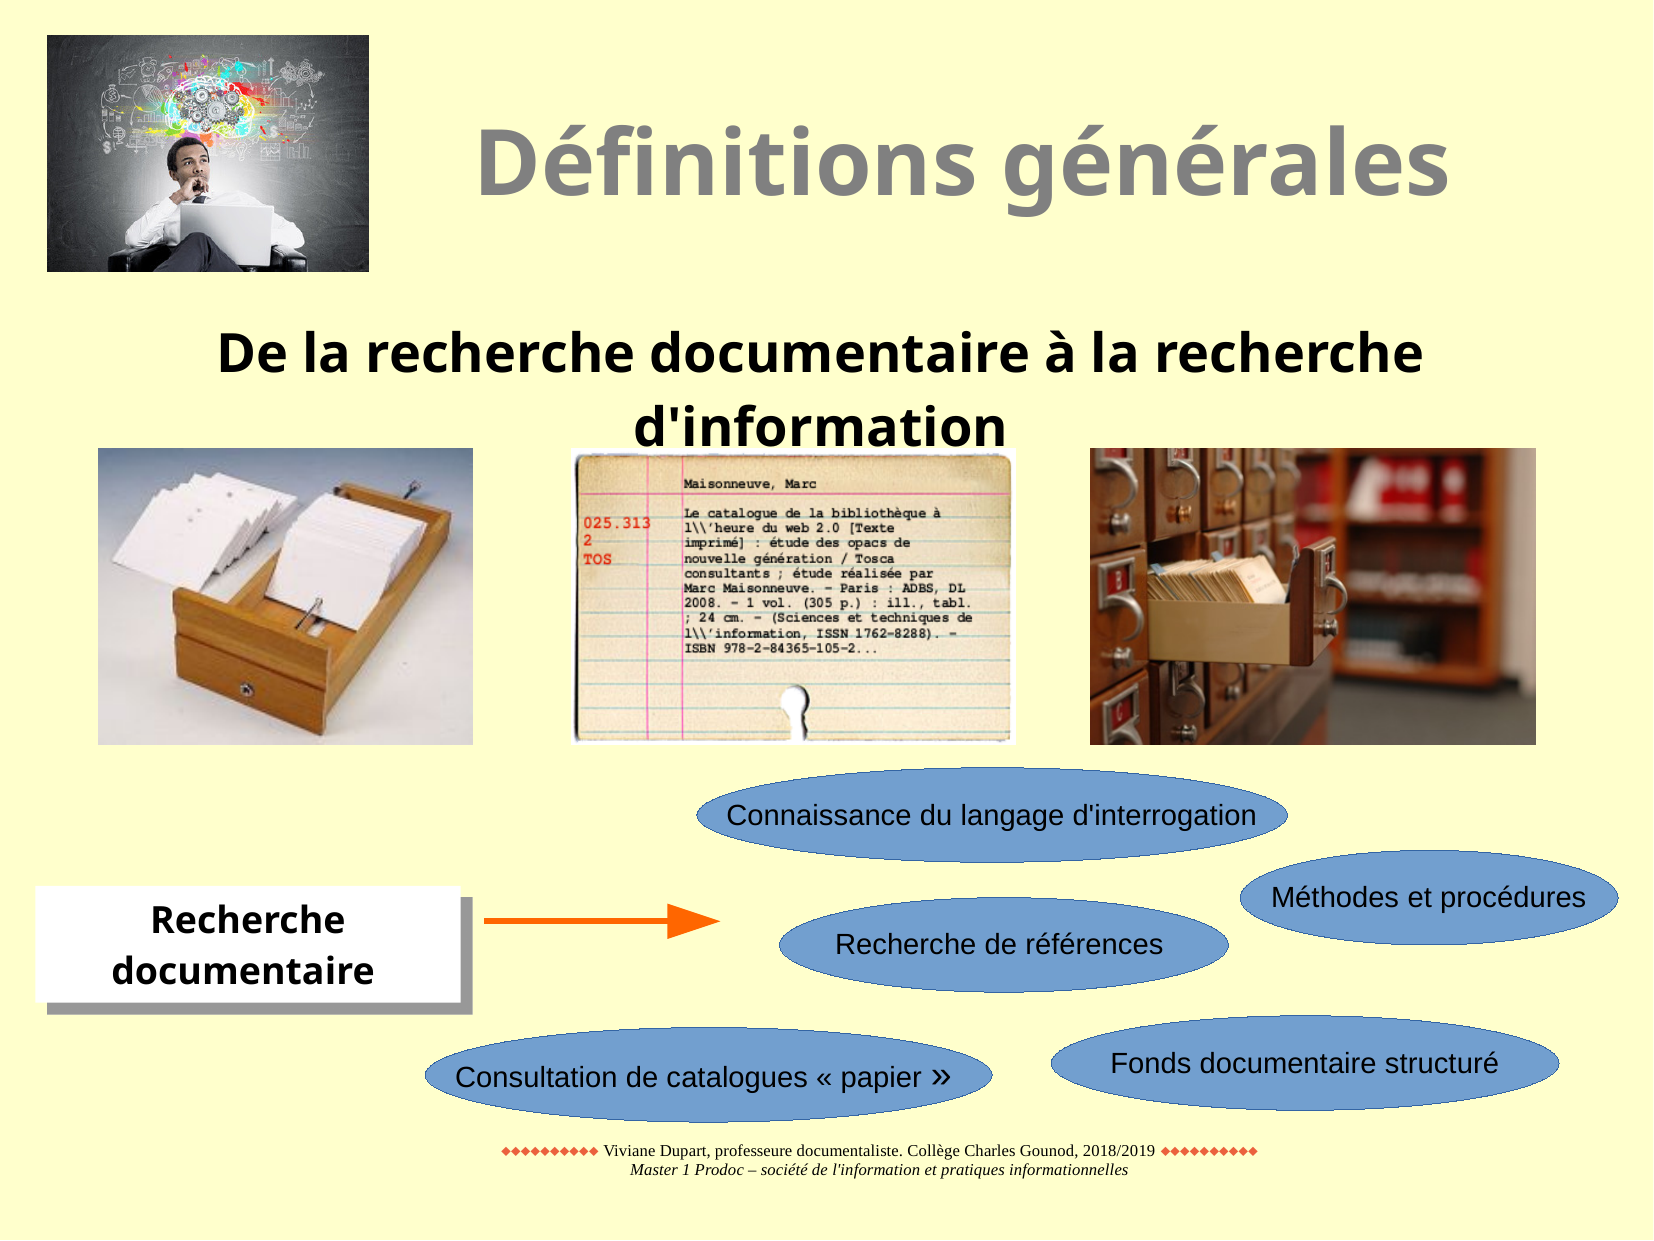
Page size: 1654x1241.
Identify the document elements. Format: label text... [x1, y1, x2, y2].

picture [98, 448, 473, 745]
text_box Consultation de catalogues « papier » [425, 1027, 993, 1123]
picture [1090, 448, 1536, 745]
picture [47, 35, 369, 272]
subtitle  Viviane Dupart, professeure documentaliste. Collège Charles Gounod, 2018/2019  Master 1 Prodoc – société de l'information et pratiques informationnelles [330, 1122, 1430, 1199]
text_box Recherche de références [779, 897, 1229, 993]
text_box De la recherche documentaire à la recherche d'information [70, 307, 1571, 393]
text_box Recherche documentaire [35, 885, 461, 957]
text_box Connaissance du langage d'interrogation [696, 767, 1288, 863]
picture [571, 448, 1016, 745]
title Définitions générales [413, 59, 1512, 260]
text_box Fonds documentaire structuré [1051, 1015, 1560, 1111]
text_box Méthodes et procédures [1240, 850, 1619, 945]
